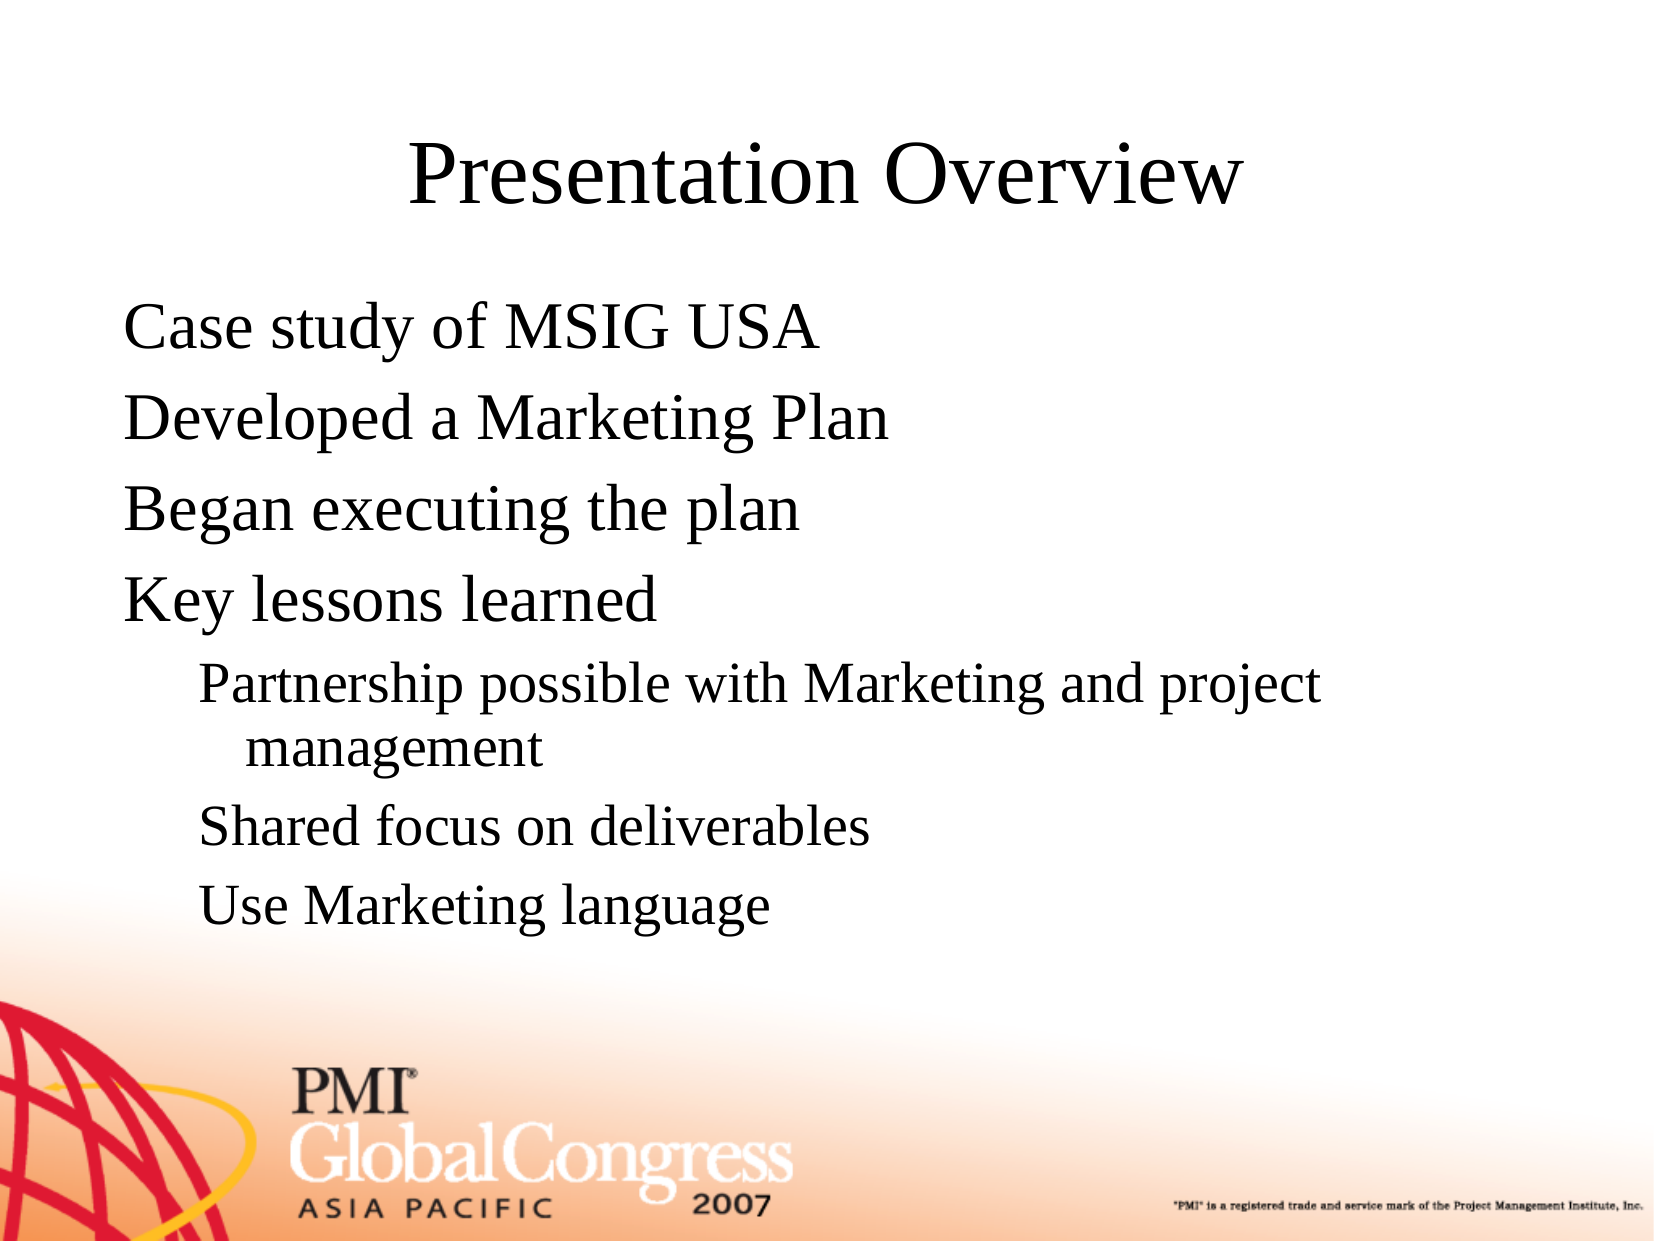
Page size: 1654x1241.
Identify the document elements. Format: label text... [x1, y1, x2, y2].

list Case study of MSIG USA Developed a Marketing Plan Began executing the plan Key lessons learned Partnership possible with Marketing and project management Shared focus on deliverables Use Marketing language [124, 289, 1530, 1034]
title Presentation Overview [124, 69, 1530, 277]
picture [0, 0, 1654, 1241]
